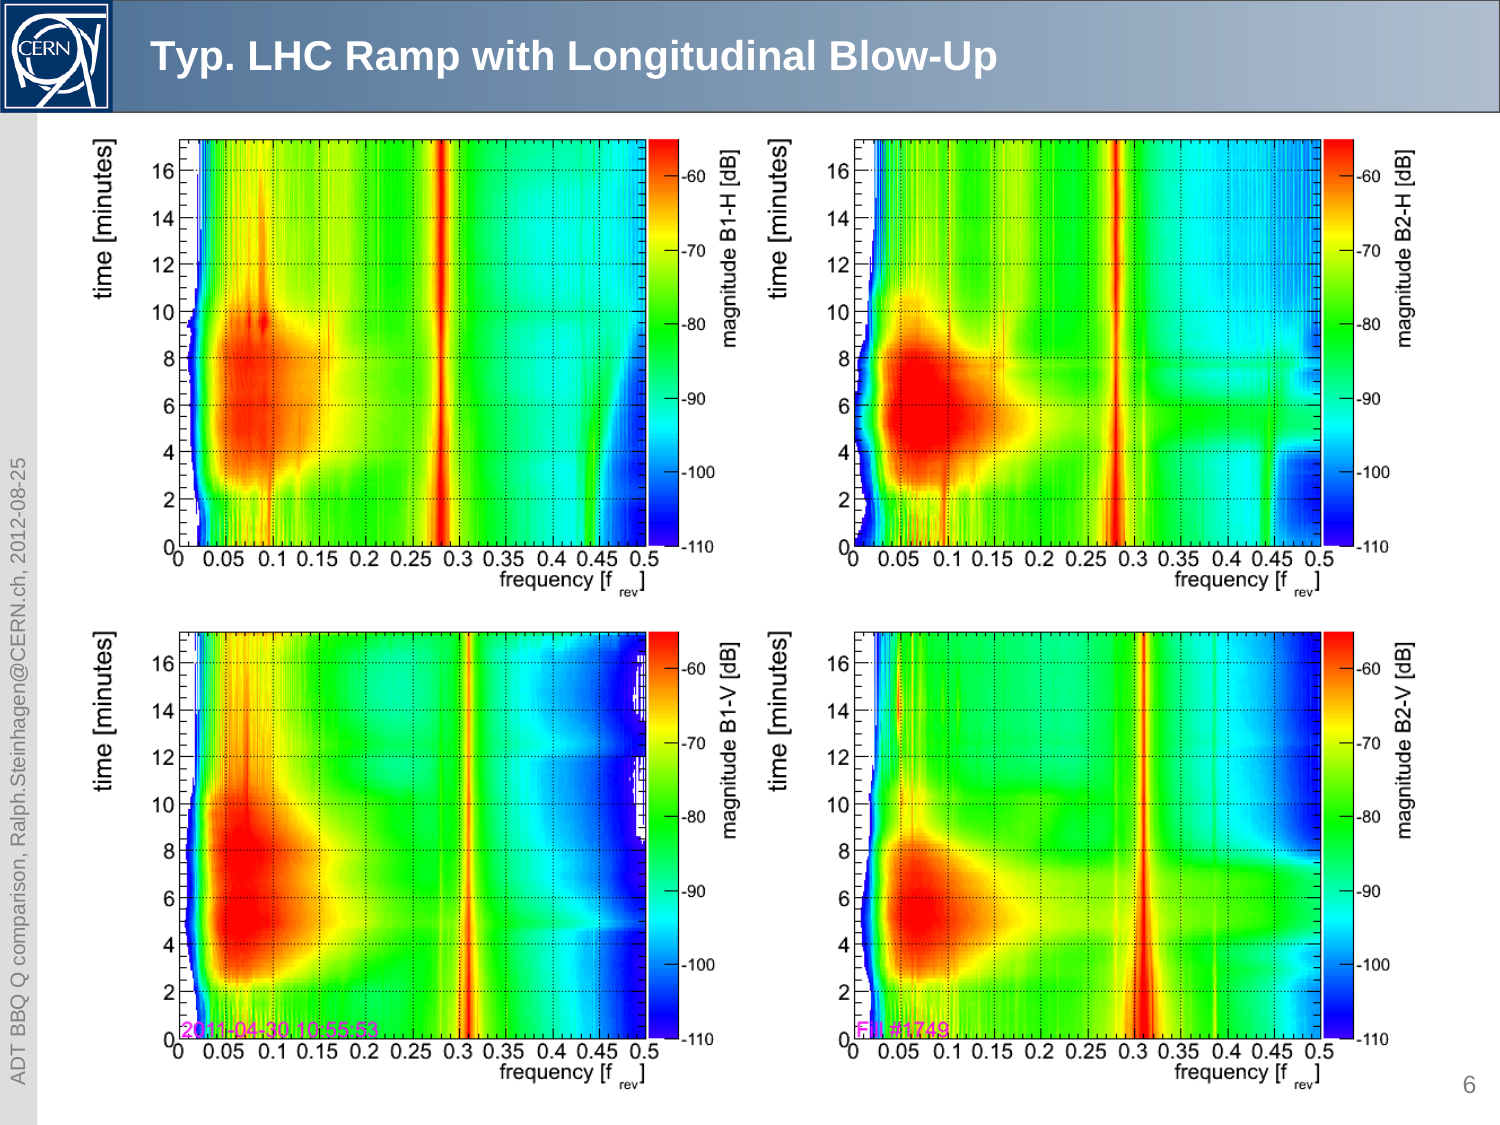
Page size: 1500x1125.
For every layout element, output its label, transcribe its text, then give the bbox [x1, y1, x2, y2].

picture [82, 120, 1432, 1105]
picture [0, 0, 113, 113]
title Typ. LHC Ramp with Longitudinal Blow-Up [150, 0, 1201, 113]
